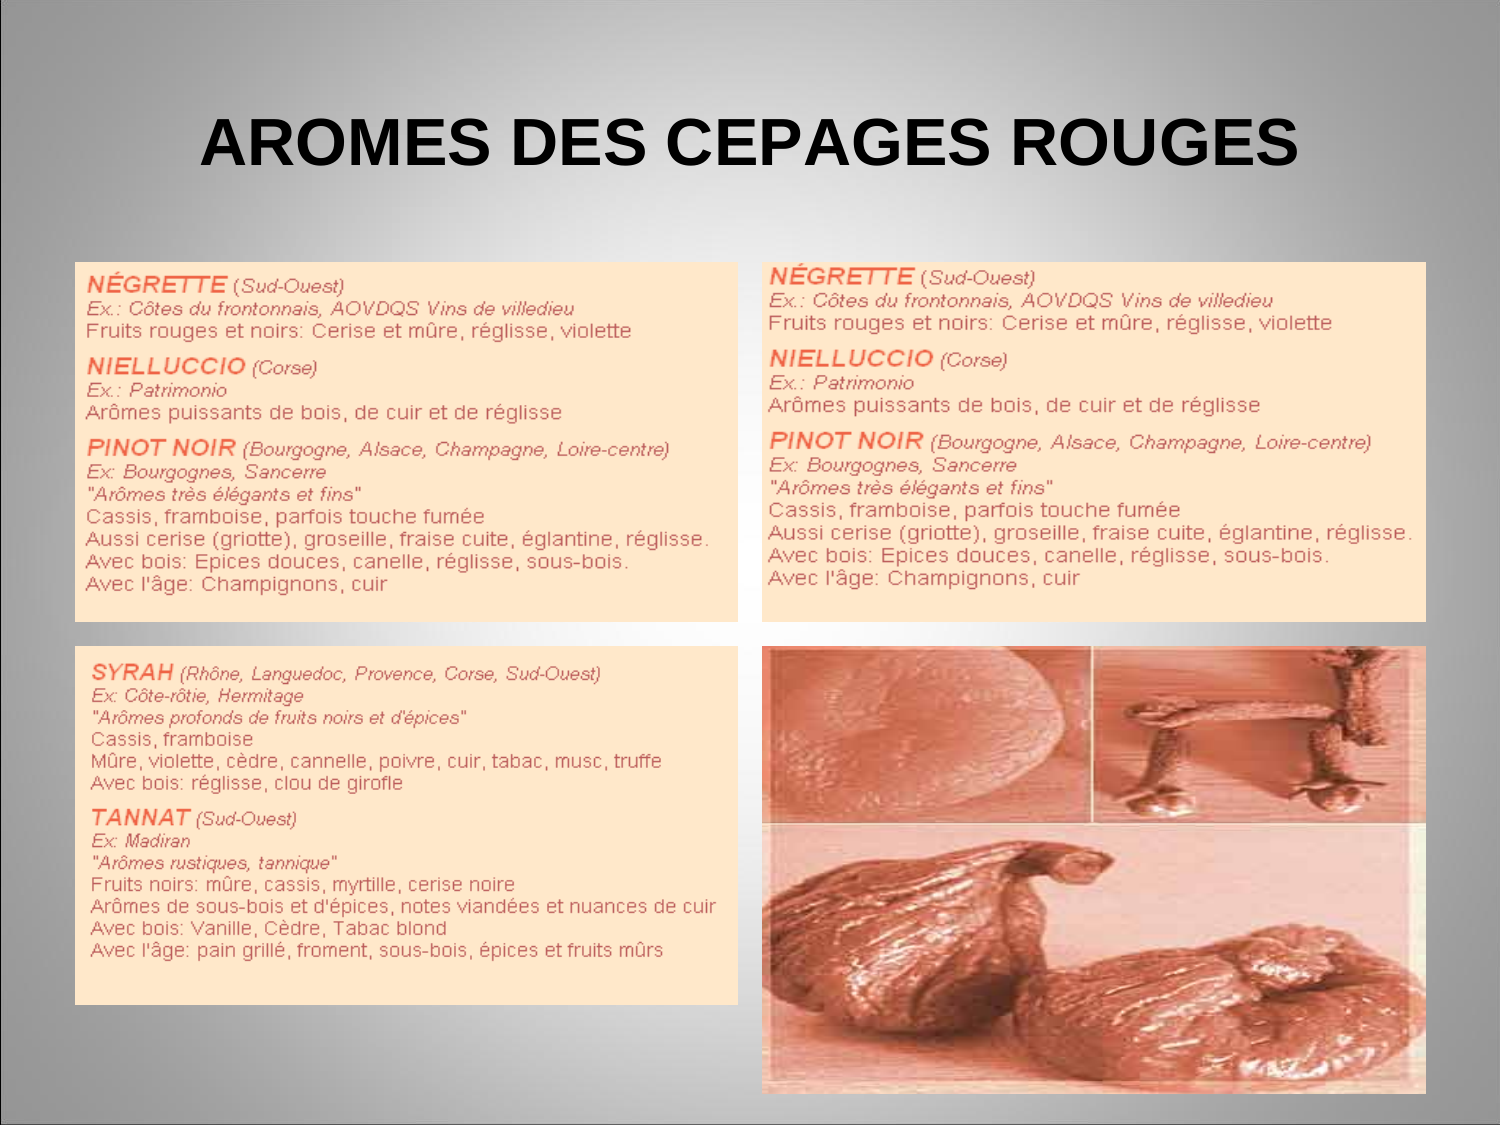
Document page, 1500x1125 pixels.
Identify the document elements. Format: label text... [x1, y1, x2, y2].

picture [0, 0, 1500, 1125]
text_box [75, 646, 738, 1006]
text_box [75, 263, 738, 622]
title AROMES DES CEPAGES ROUGES [75, 45, 1426, 233]
text_box [762, 262, 1426, 622]
text_box [762, 646, 1426, 1095]
